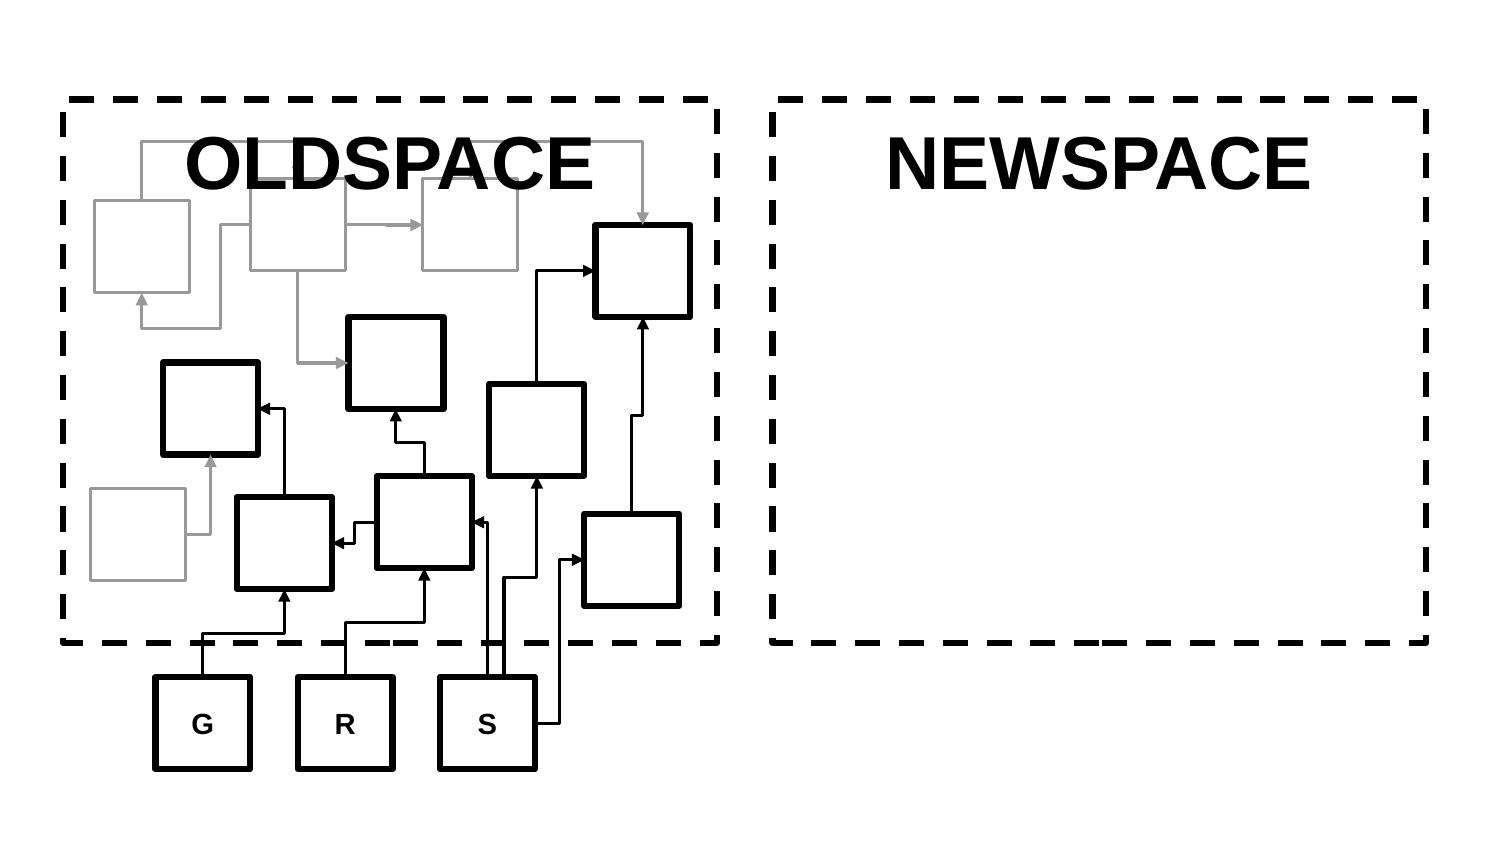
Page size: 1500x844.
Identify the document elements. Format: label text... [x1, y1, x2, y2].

text_box OLDSPACE [63, 99, 717, 643]
text_box S [440, 677, 535, 770]
text_box NEWSPACE [772, 99, 1427, 643]
text_box G [155, 677, 251, 770]
text_box R [297, 677, 393, 770]
